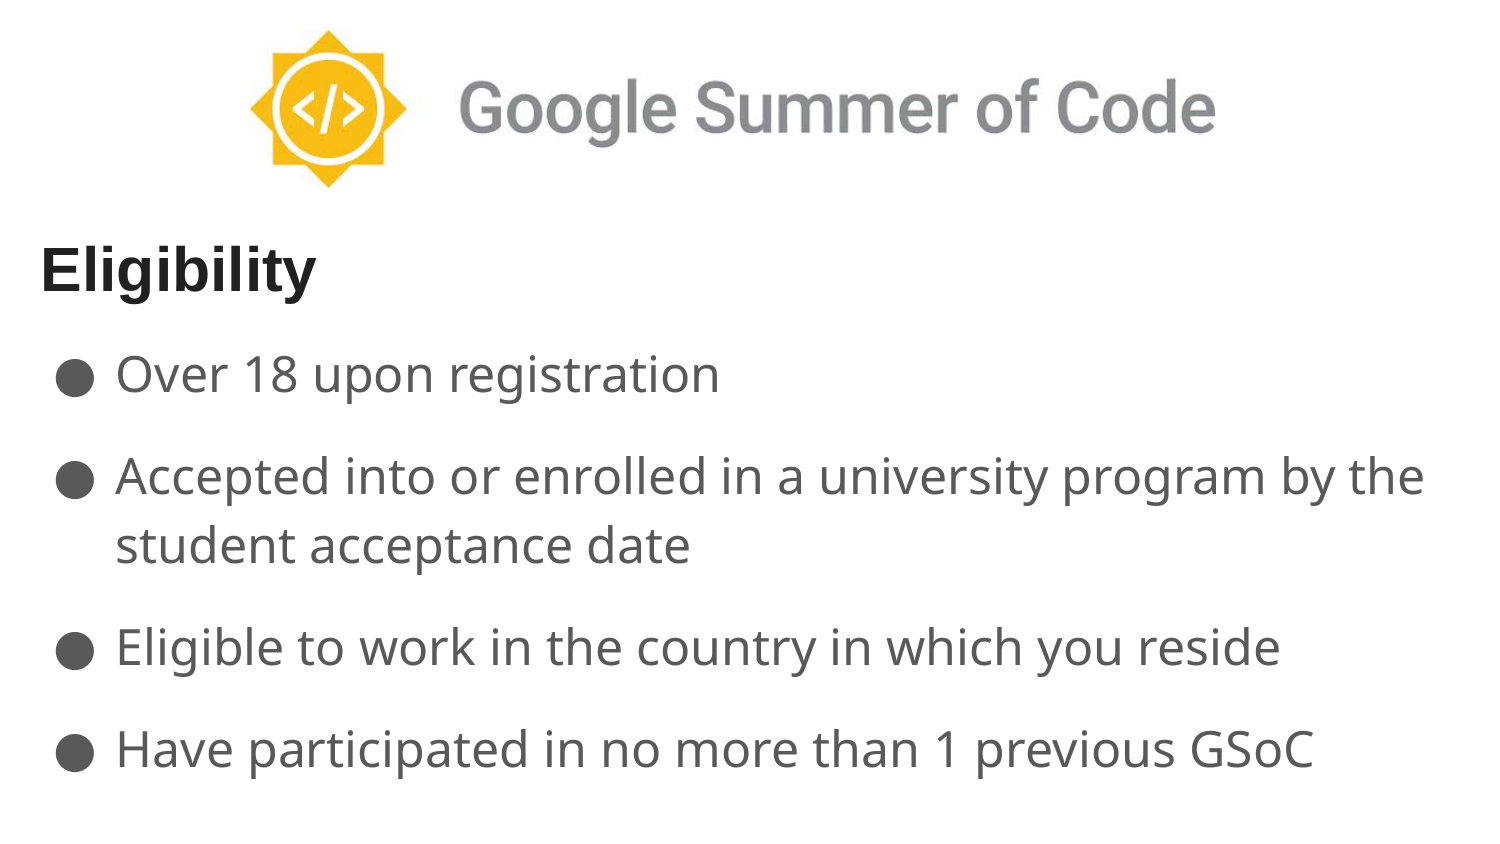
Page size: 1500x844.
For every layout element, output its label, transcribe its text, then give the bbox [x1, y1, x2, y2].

picture [250, 30, 1232, 188]
list Eligibility Over 18 upon registration Accepted into or enrolled in a university program by the student acceptance date Eligible to work in the country in which you reside Have participated in no more than 1 previous GSoC [25, 202, 1467, 761]
